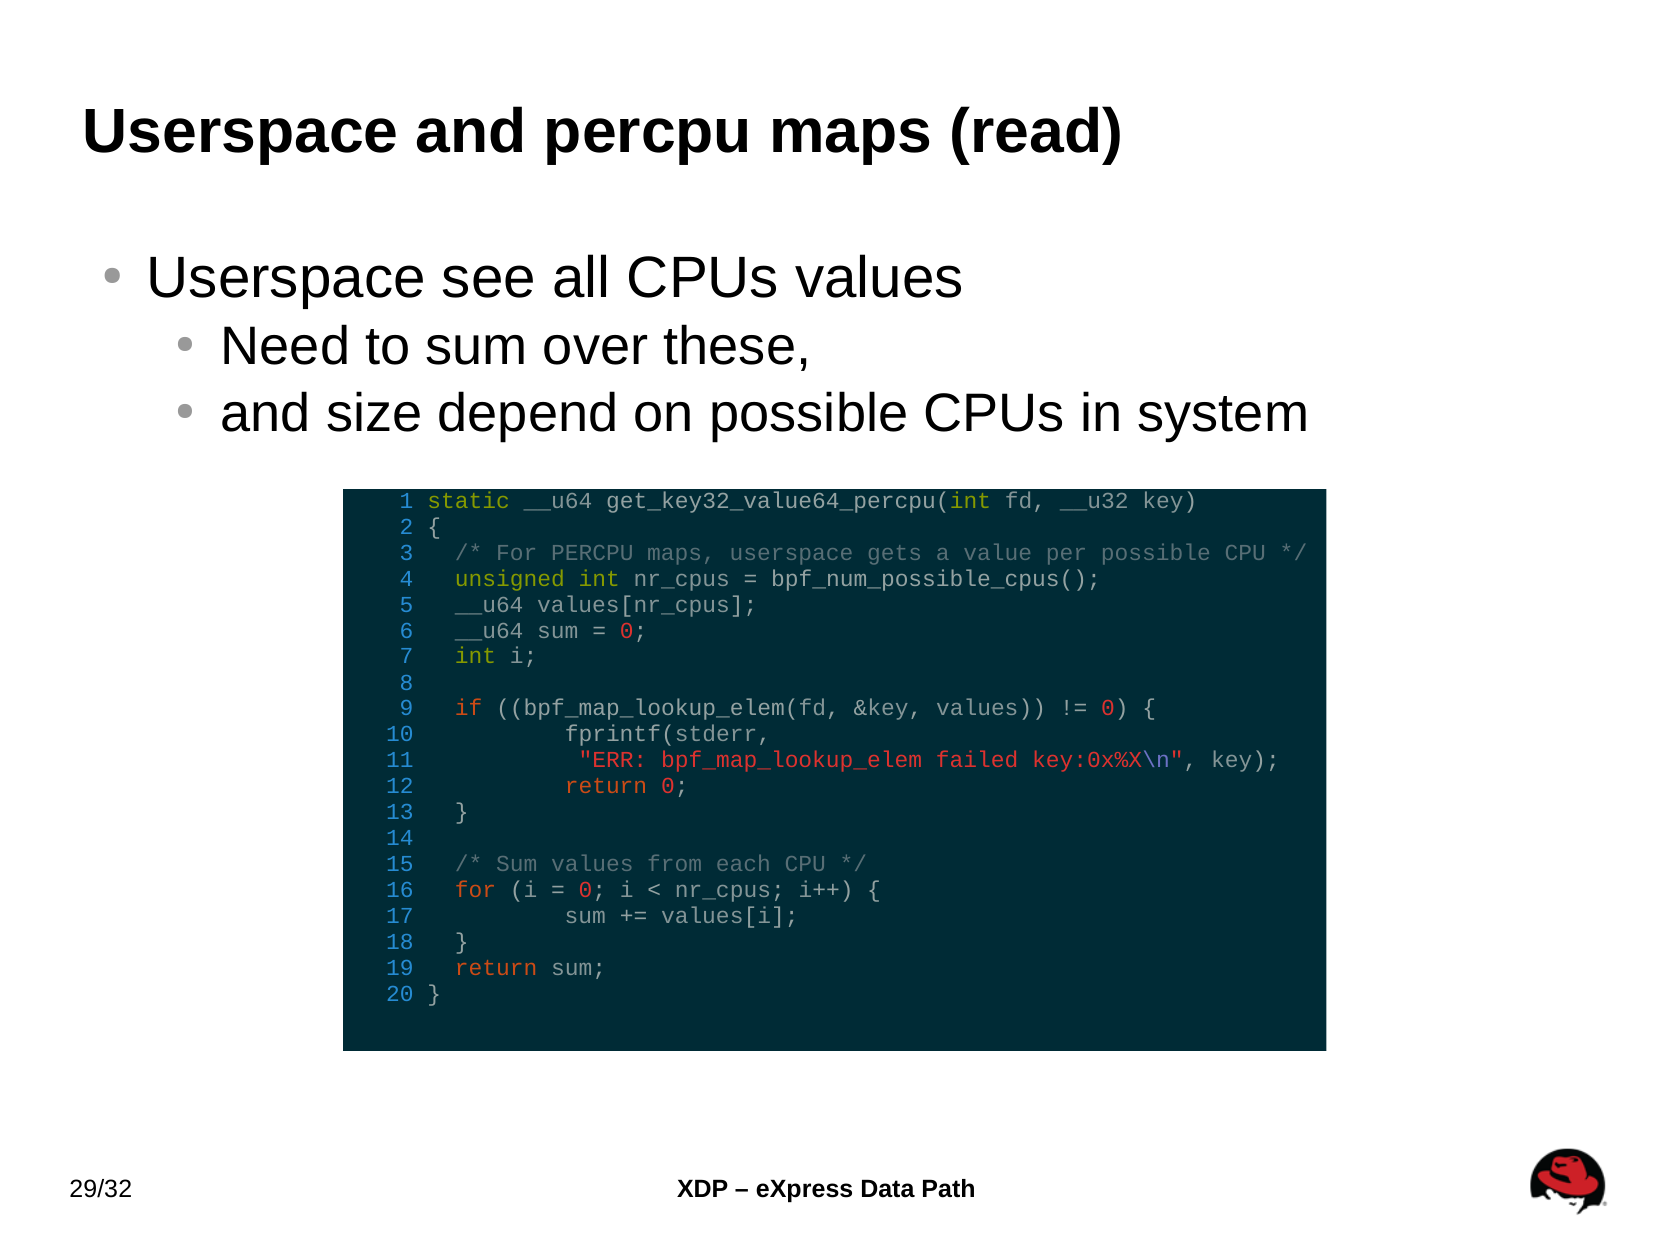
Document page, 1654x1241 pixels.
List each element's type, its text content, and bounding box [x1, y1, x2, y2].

picture [1529, 1146, 1613, 1224]
title Userspace and percpu maps (read) [82, 37, 1571, 226]
list Userspace see all CPUs values Need to sum over these, and size depend on possible CPUs in system [86, 244, 1538, 526]
chart [225, 430, 1327, 1051]
